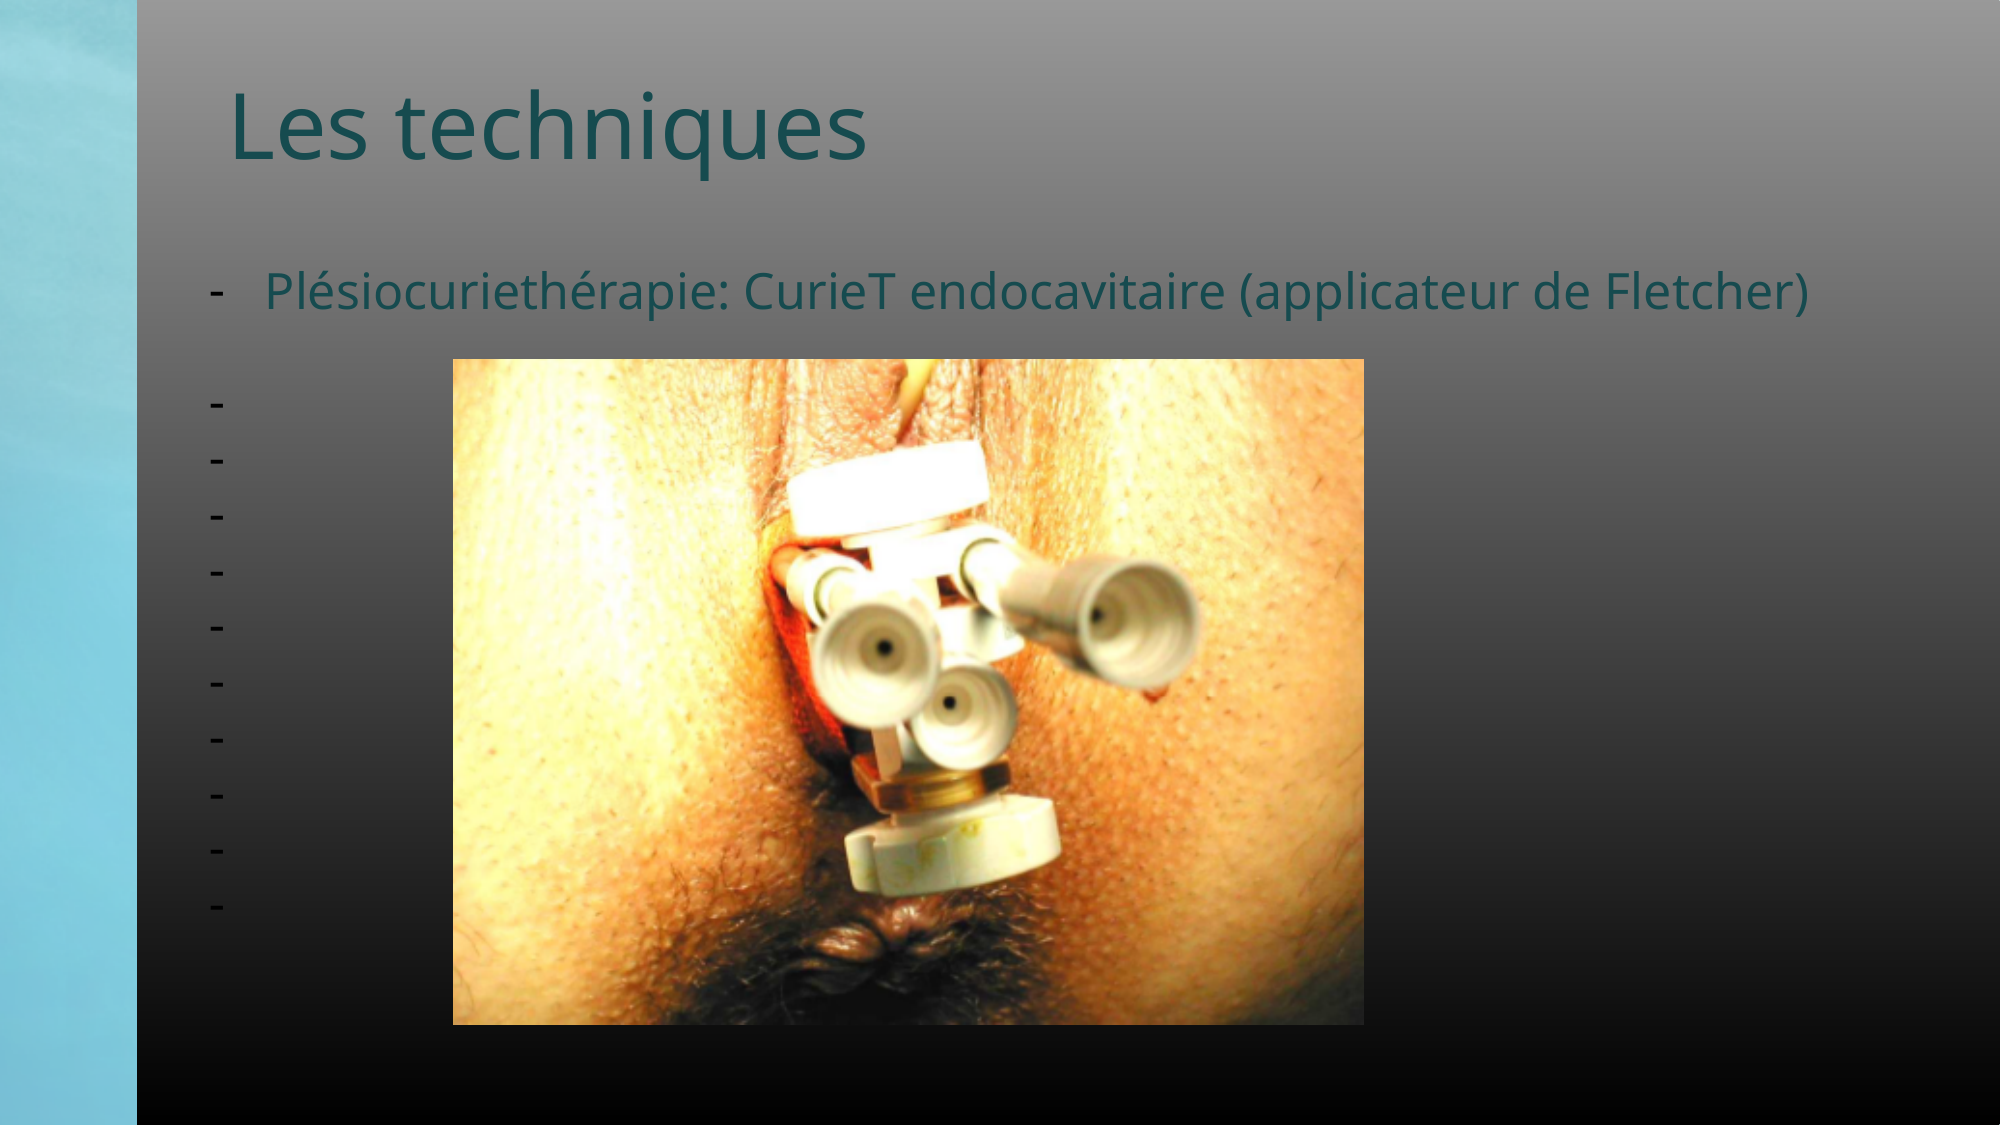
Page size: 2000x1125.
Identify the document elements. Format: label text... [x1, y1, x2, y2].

list Plésiocuriethérapie: CurieT endocavitaire (applicateur de Fletcher) [193, 199, 1981, 1060]
picture [453, 359, 1364, 1025]
title Les techniques [212, 62, 1728, 188]
